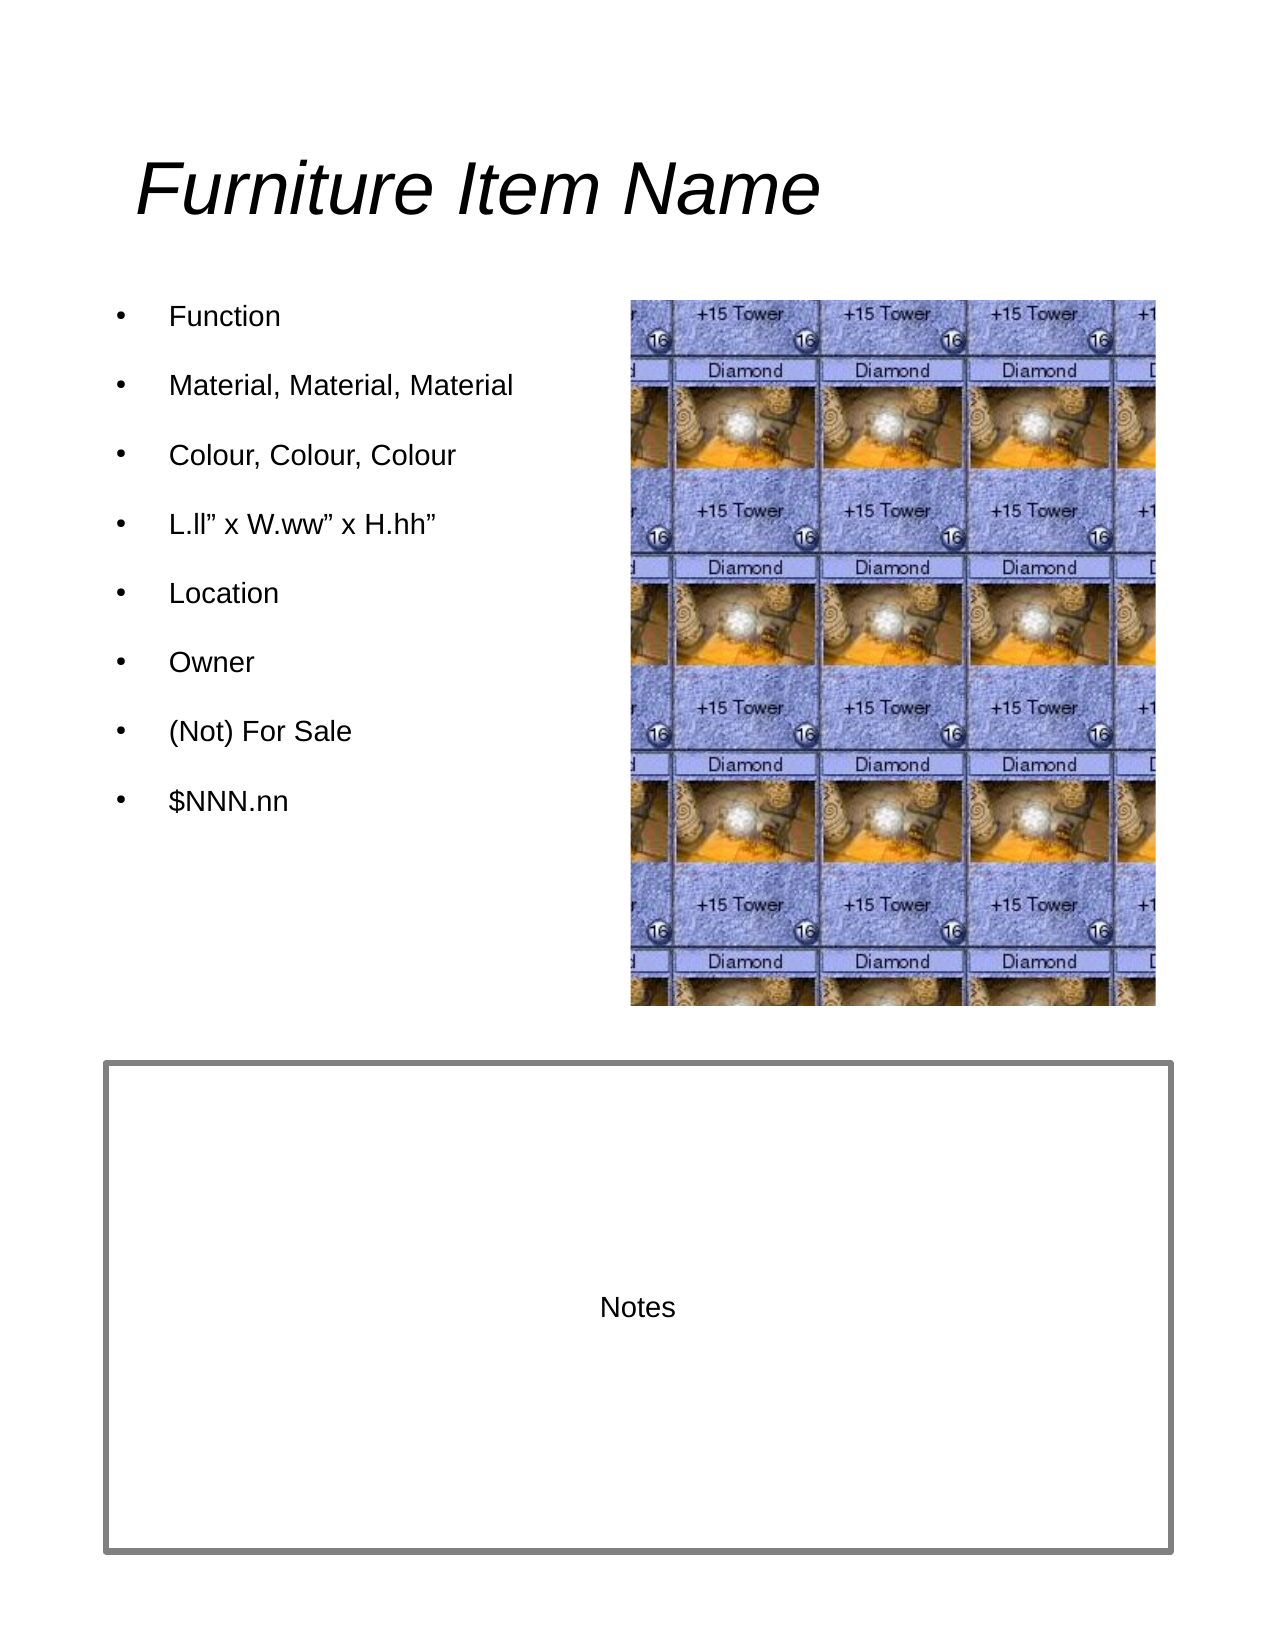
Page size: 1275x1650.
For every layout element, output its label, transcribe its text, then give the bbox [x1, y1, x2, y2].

list Notes [105, 1063, 1171, 1552]
list Function Material, Material, Material Colour, Colour, Colour L.ll” x W.ww” x H.hh” Location Owner (Not) For Sale $NNN.nn [60, 300, 601, 1064]
list [630, 300, 1156, 1006]
title Furniture Item Name [60, 60, 1102, 317]
